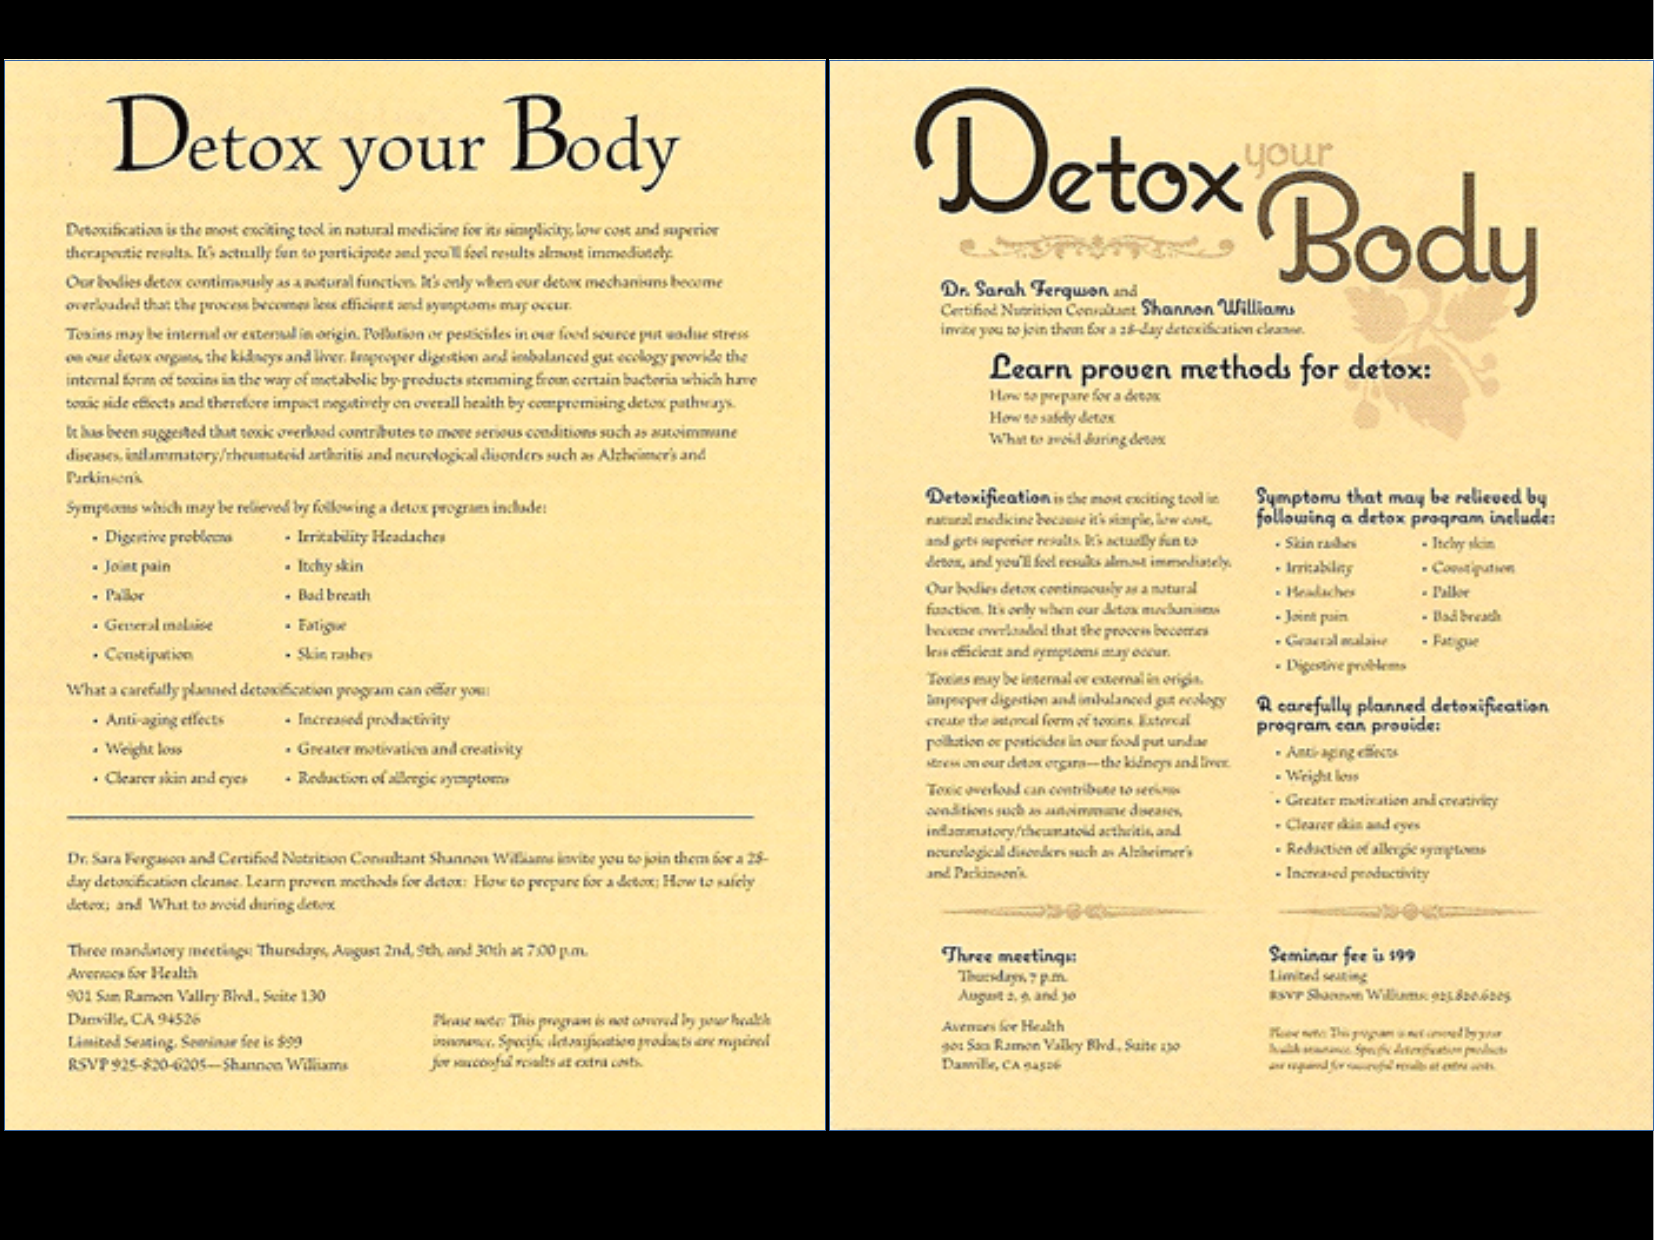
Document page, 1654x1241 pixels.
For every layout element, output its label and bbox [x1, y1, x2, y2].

picture [829, 59, 1654, 1131]
picture [4, 59, 826, 1131]
